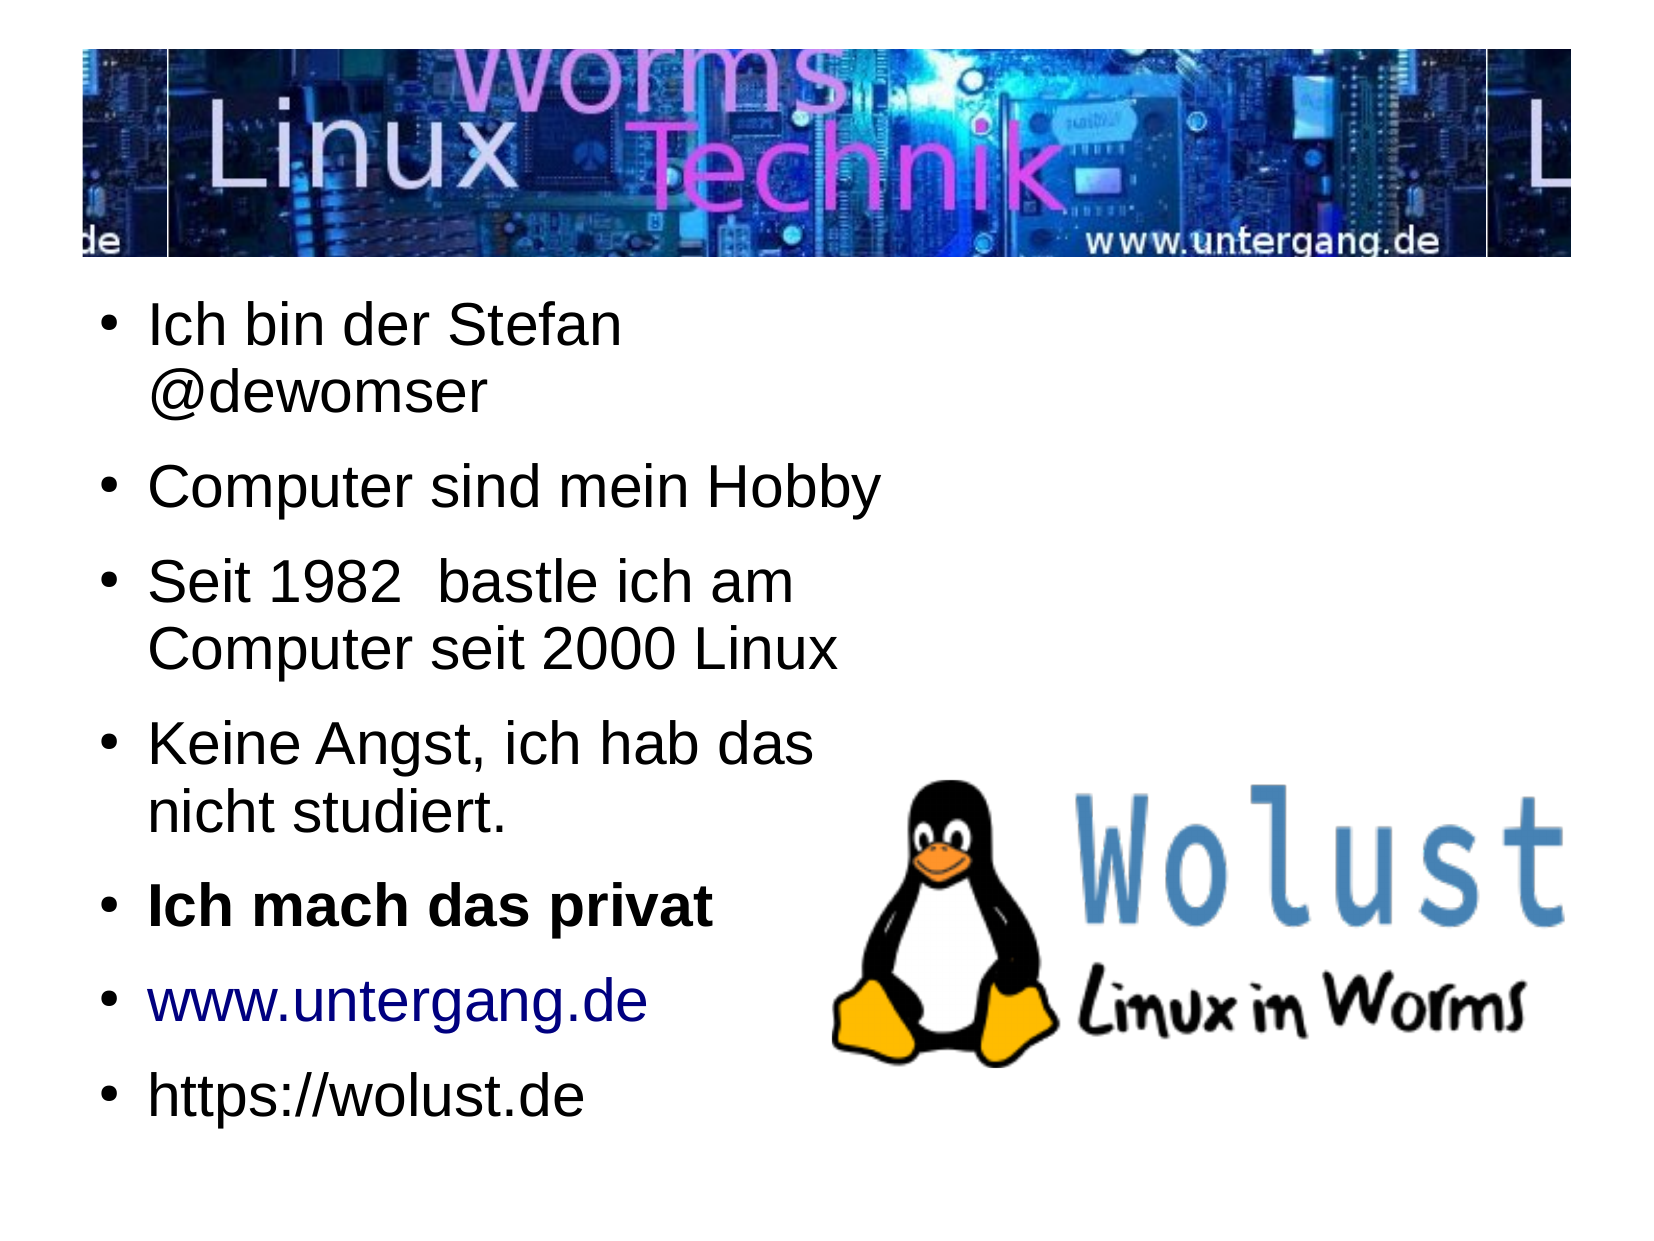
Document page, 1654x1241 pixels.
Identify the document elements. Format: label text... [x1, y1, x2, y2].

list Ich bin der Stefan @dewomser Computer sind mein Hobby Seit 1982 bastle ich am Computer seit 2000 Linux Keine Angst, ich hab das nicht studiert. Ich mach das privat www.untergang.de https://wolust.de [82, 290, 910, 1146]
picture [831, 779, 1571, 1069]
title [82, 49, 1571, 257]
